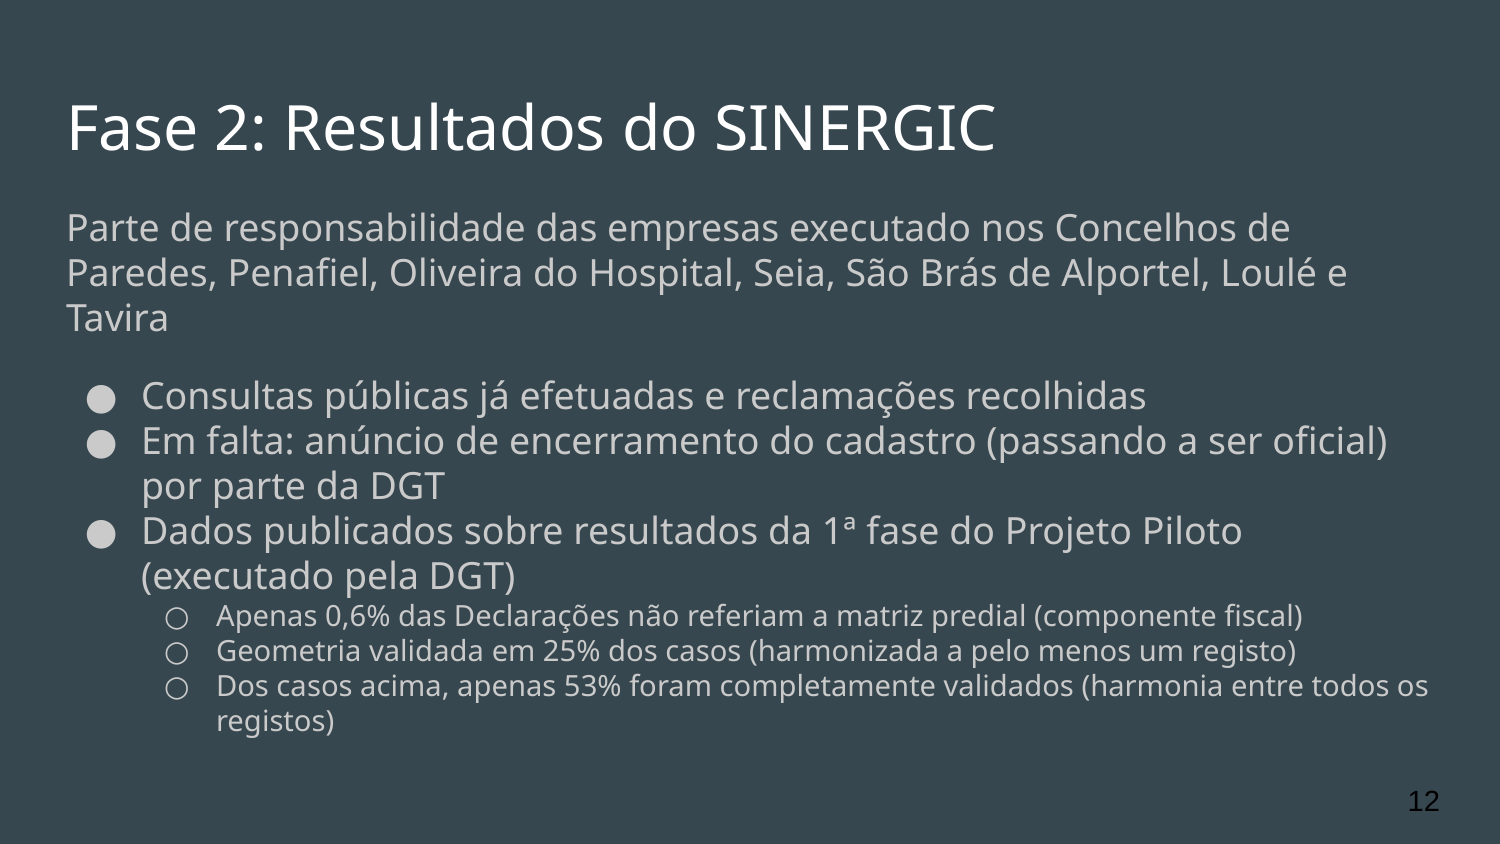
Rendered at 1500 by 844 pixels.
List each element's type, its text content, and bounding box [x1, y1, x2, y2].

list Parte de responsabilidade das empresas executado nos Concelhos de Paredes, Penafiel, Oliveira do Hospital, Seia, São Brás de Alportel, Loulé e Tavira Consultas públicas já efetuadas e reclamações recolhidas Em falta: anúncio de encerramento do cadastro (passando a ser oficial) por parte da DGT Dados publicados sobre resultados da 1ª fase do Projeto Piloto (executado pela DGT) Apenas 0,6% das Declarações não referiam a matriz predial (componente fiscal) Geometria validada em 25% dos casos (harmonizada a pelo menos um registo) Dos casos acima, apenas 53% foram completamente validados (harmonia entre todos os registos) [51, 189, 1449, 750]
title Fase 2: Resultados do SINERGIC [51, 72, 1449, 167]
slide_number <number> [1392, 767, 1483, 833]
